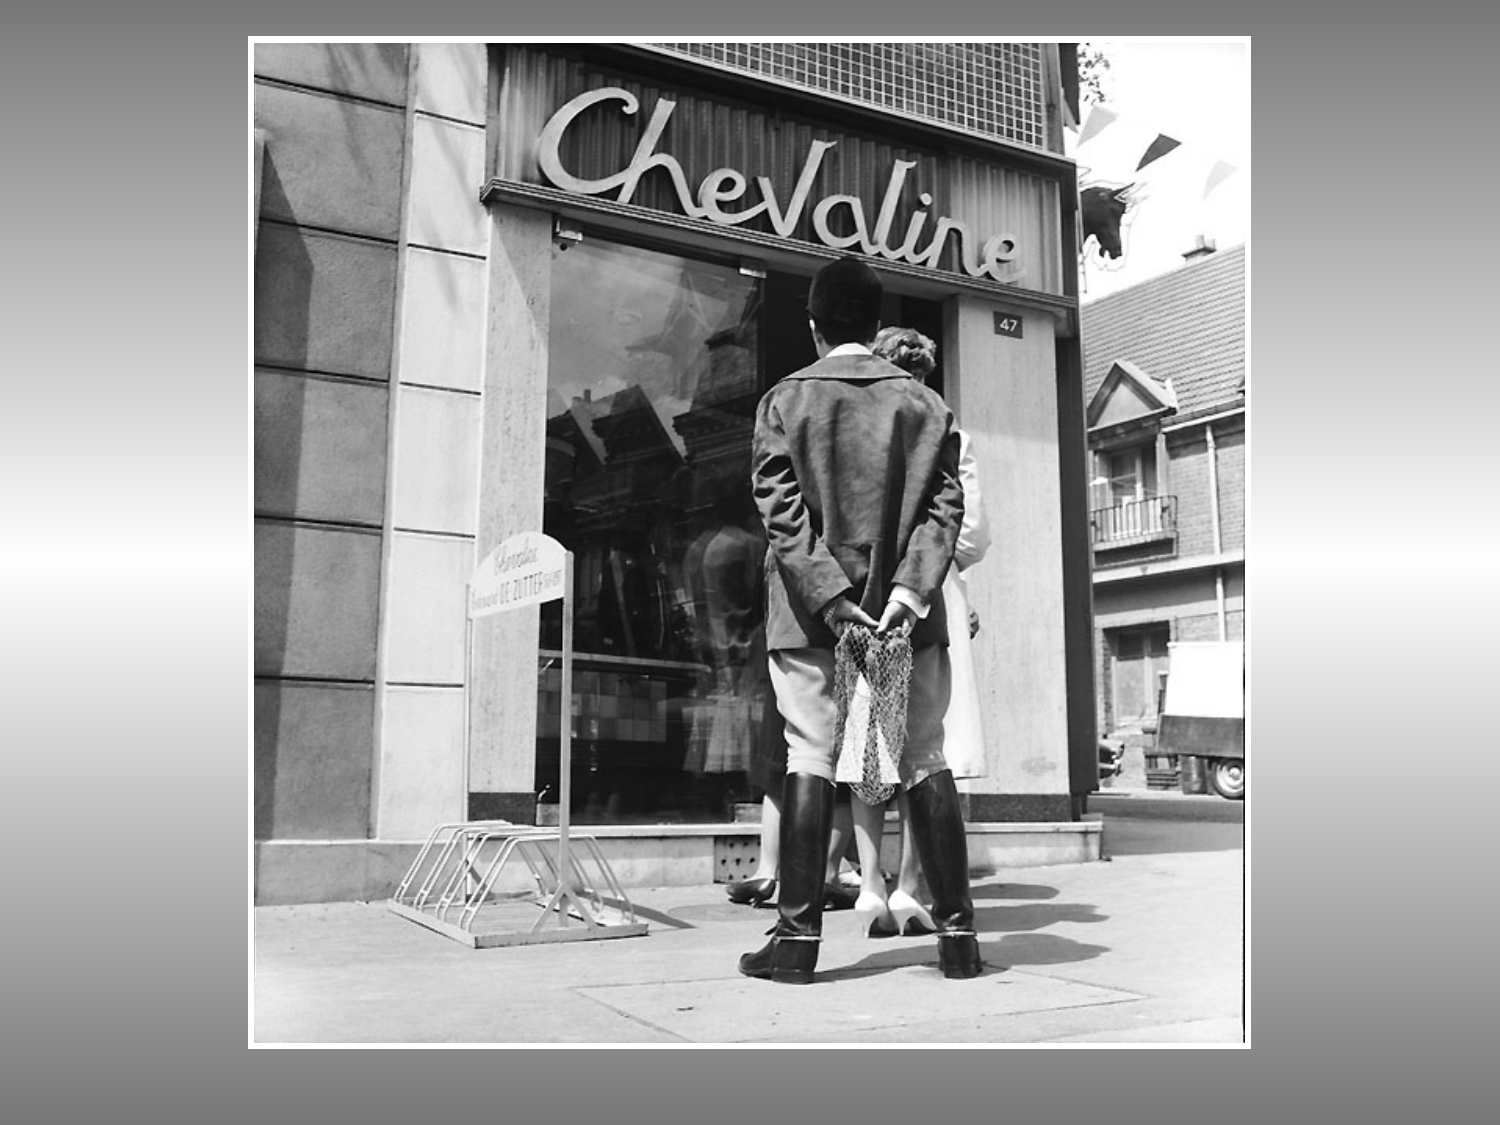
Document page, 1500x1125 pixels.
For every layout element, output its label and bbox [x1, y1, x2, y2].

picture [253, 42, 1245, 1043]
